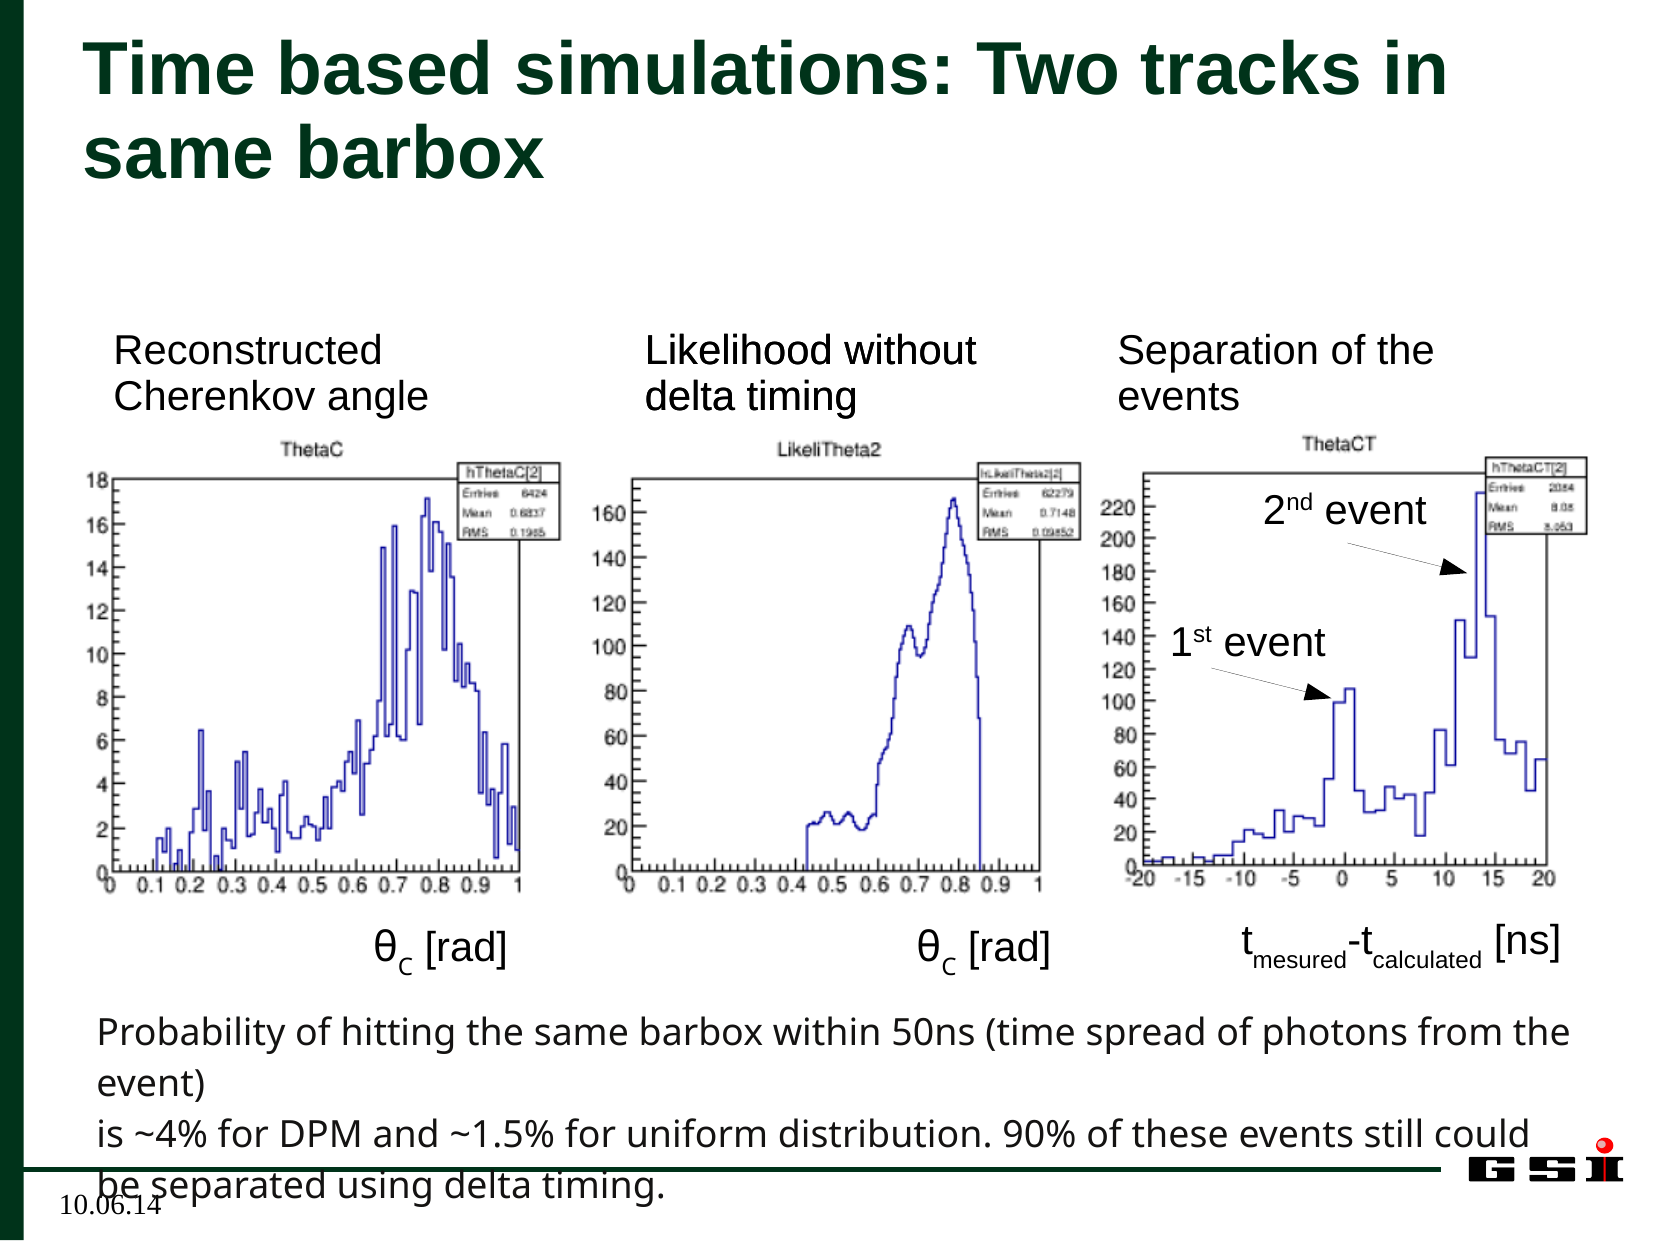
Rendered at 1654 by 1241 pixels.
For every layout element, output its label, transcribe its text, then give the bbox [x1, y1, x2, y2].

text_box tmesured-tcalculated [ns] [1226, 909, 1593, 982]
text_box Probability of hitting the same barbox within 50ns (time spread of photons from the event) is ~4% for DPM and ~1.5% for uniform distribution. 90% of these events still could be separated using delta timing. [81, 998, 1590, 1140]
picture [1464, 1132, 1626, 1193]
picture [1513, 1140, 1523, 1145]
title Time based simulations: Two tracks in same barbox [82, 26, 1621, 195]
text_box 1st event [1155, 611, 1381, 676]
text_box 2nd event [1248, 479, 1474, 543]
text_box θC [rad] [358, 909, 535, 990]
picture [66, 420, 1630, 927]
text_box Likelihood without delta timing [630, 319, 997, 428]
picture [1480, 1140, 1490, 1145]
text_box Separation of the events [1102, 319, 1469, 428]
text_box Reconstructed Cherenkov angle [98, 319, 465, 428]
text_box θC [rad] [901, 909, 1078, 990]
